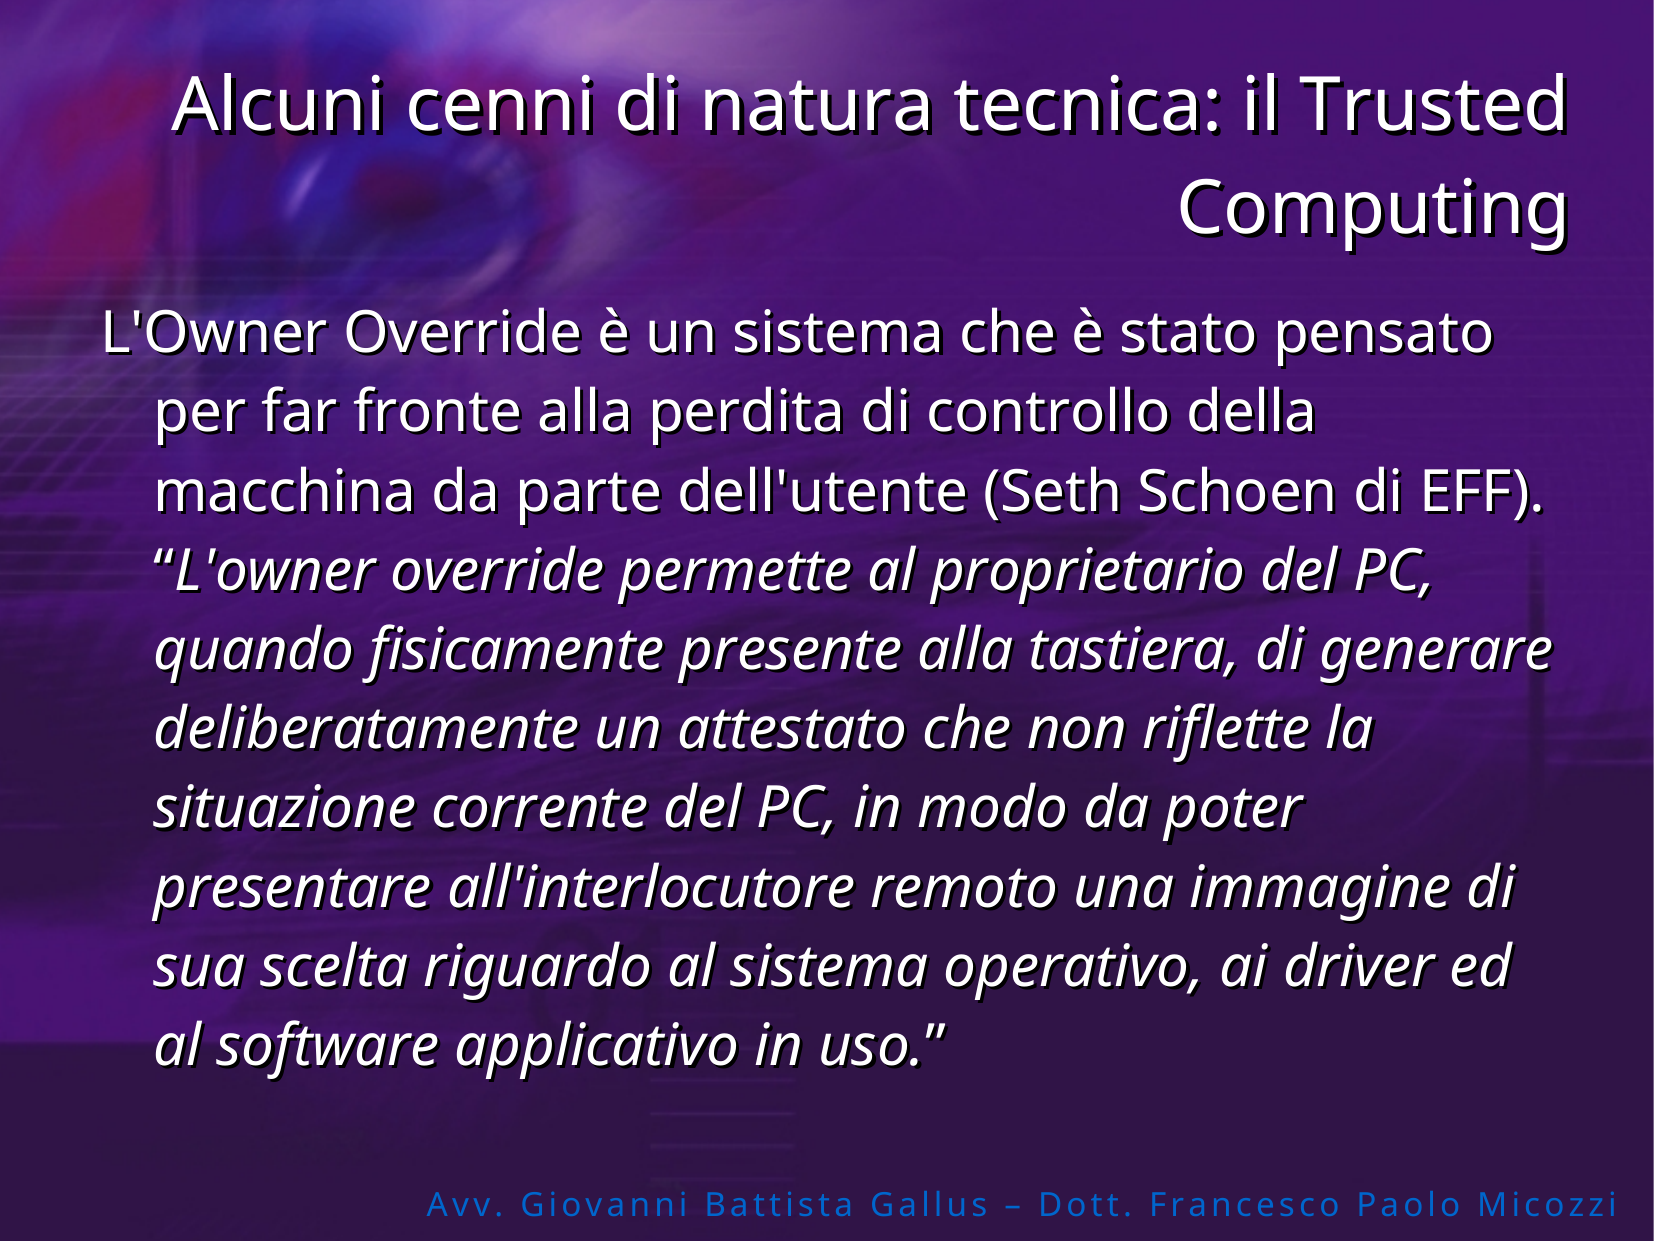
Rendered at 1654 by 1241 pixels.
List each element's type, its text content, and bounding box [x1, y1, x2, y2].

picture [0, 0, 1654, 1241]
list L'Owner Override è un sistema che è stato pensato per far fronte alla perdita di controllo della macchina da parte dell'utente (Seth Schoen di EFF). “L'owner override permette al proprietario del PC, quando fisicamente presente alla tastiera, di generare deliberatamente un attestato che non riflette la situazione corrente del PC, in modo da poter presentare all'interlocutore remoto una immagine di sua scelta riguardo al sistema operativo, ai driver ed al software applicativo in uso.” [82, 290, 1571, 1134]
title Alcuni cenni di natura tecnica: il Trusted Computing [82, 49, 1571, 257]
